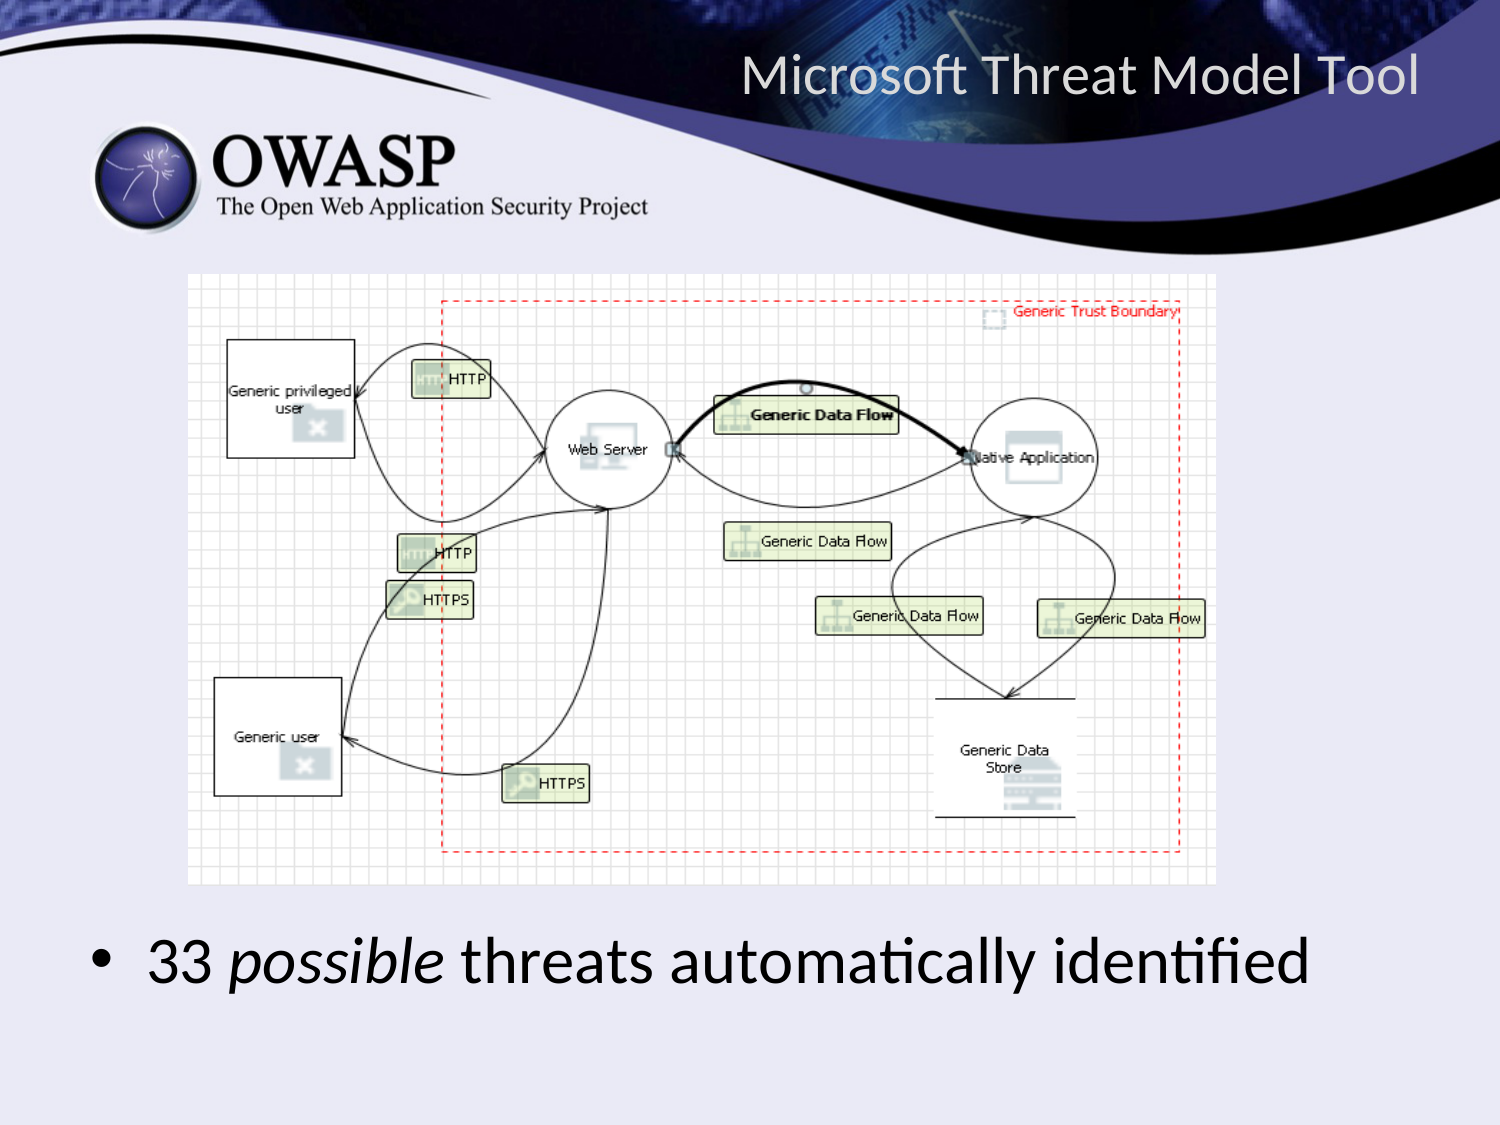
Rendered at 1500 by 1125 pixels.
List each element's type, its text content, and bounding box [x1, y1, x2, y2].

list 33 possible threats automatically identified [75, 909, 1426, 1017]
picture [0, 0, 1500, 1125]
list [75, 262, 1426, 886]
title Microsoft Threat Model Tool [699, 0, 1476, 149]
